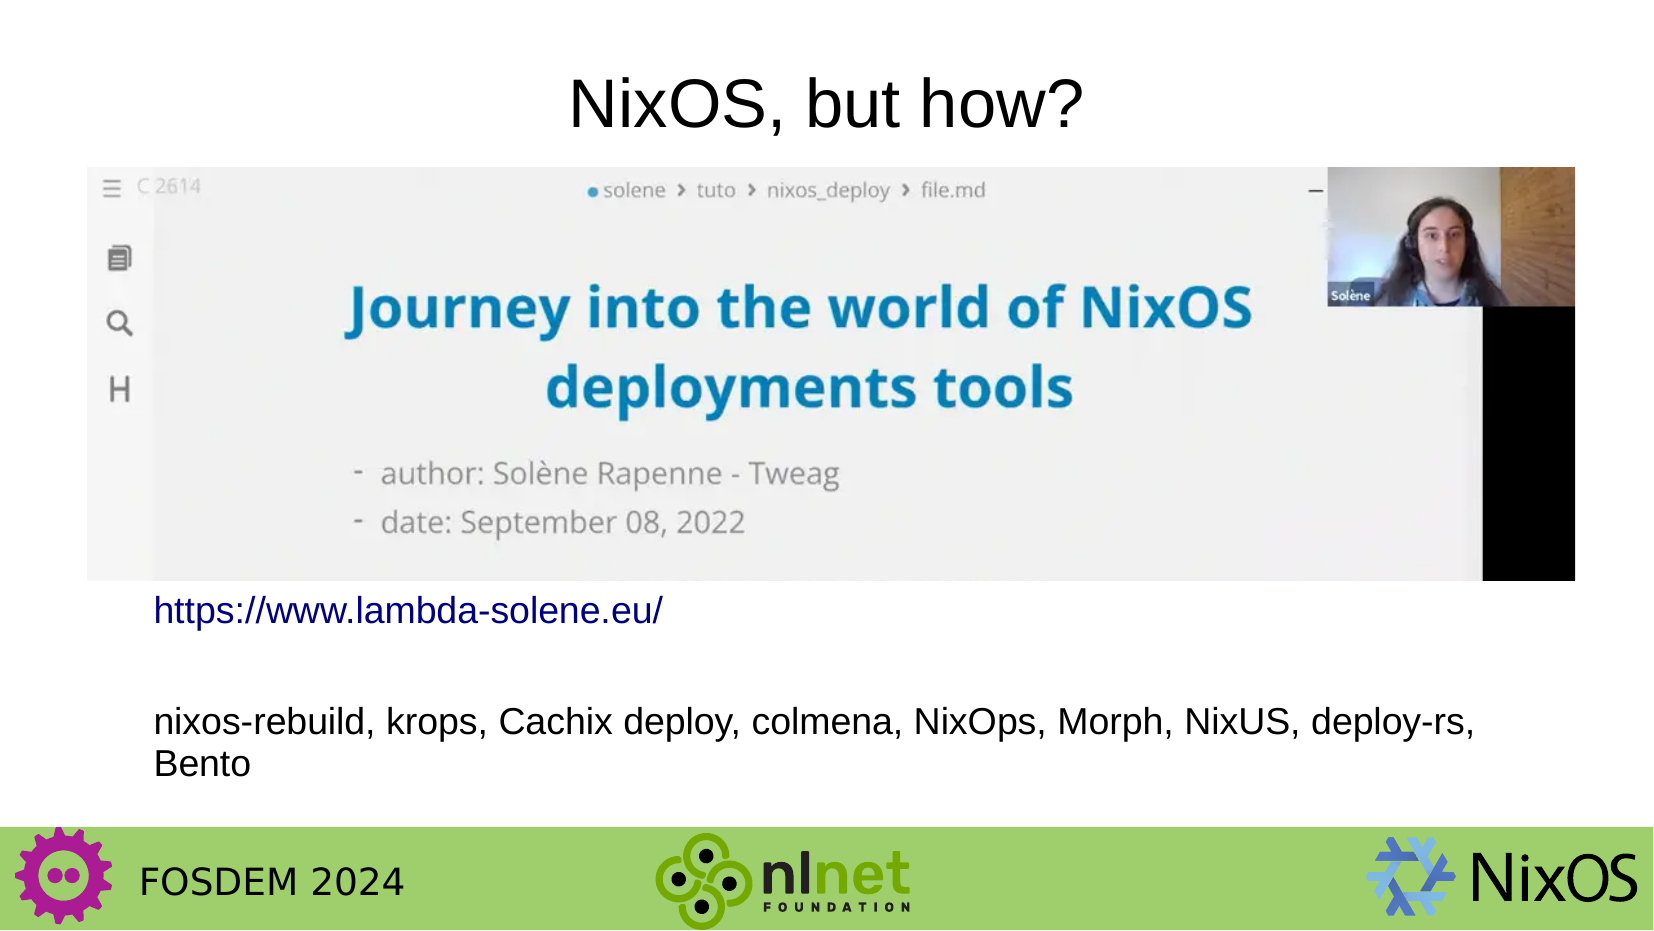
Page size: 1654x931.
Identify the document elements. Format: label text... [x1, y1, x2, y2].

picture [87, 167, 1576, 581]
title NixOS, but how? [88, 29, 1565, 178]
list https://www.lambda-solene.eu/ nixos-rebuild, krops, Cachix deploy, colmena, NixOps, Morph, NixUS, deploy-rs, Bento [82, 589, 1571, 931]
